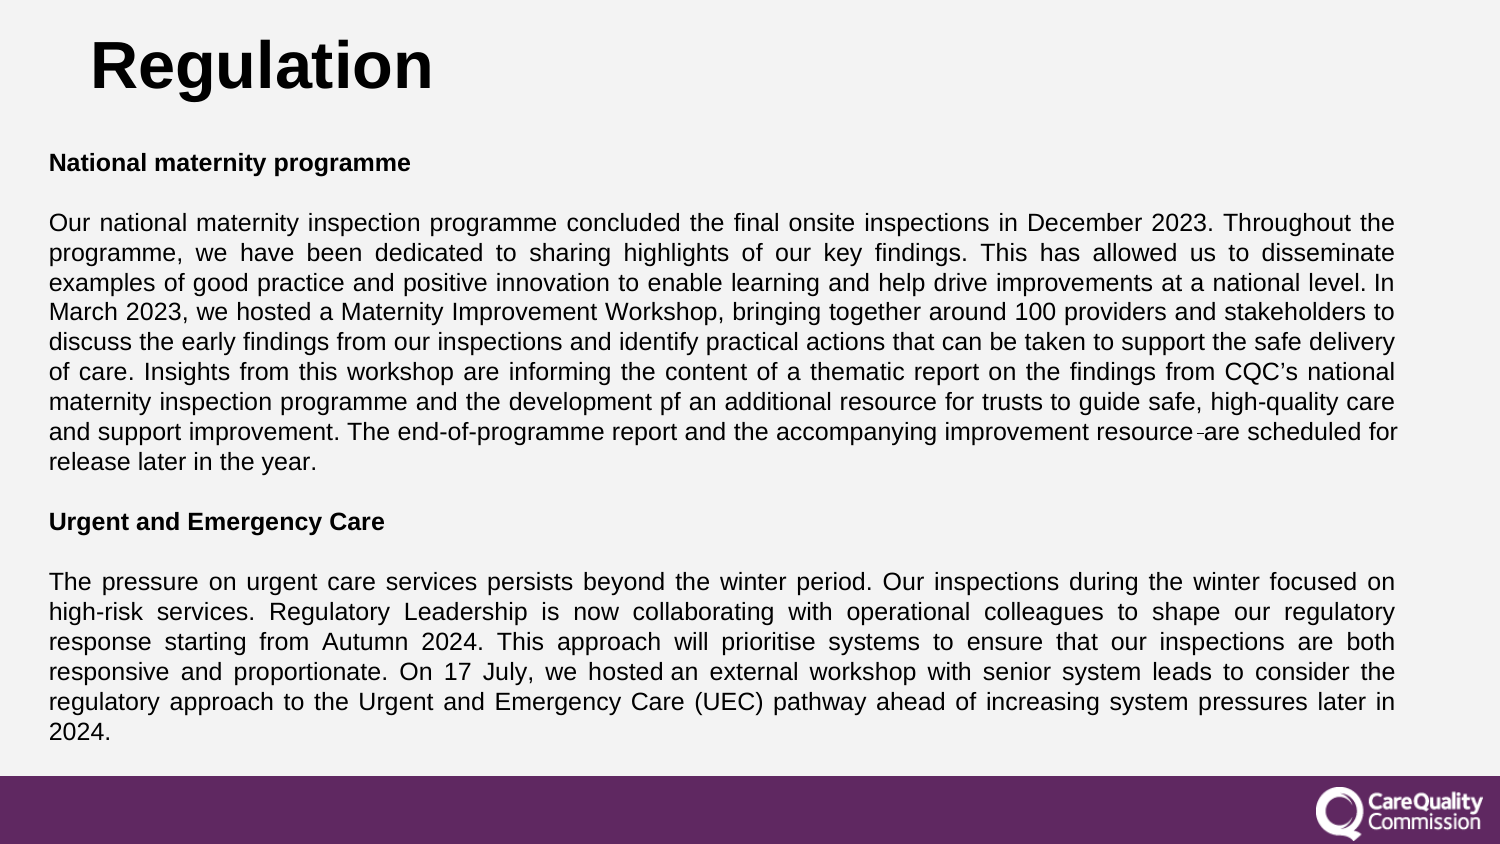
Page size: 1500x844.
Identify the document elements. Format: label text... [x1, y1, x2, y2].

text_box National maternity programme Our national maternity inspection programme concluded the final onsite inspections in December 2023. Throughout the programme, we have been dedicated to sharing highlights of our key findings. This has allowed us to disseminate examples of good practice and positive innovation to enable learning and help drive improvements at a national level. In March 2023, we hosted a Maternity Improvement Workshop, bringing together around 100 providers and stakeholders to discuss the early findings from our inspections and identify practical actions that can be taken to support the safe delivery of care. Insights from this workshop are informing the content of a thematic report on the findings from CQC’s national maternity inspection programme and the development pf an additional resource for trusts to guide safe, high-quality care and support improvement. The end-of-programme report and the accompanying improvement resource are scheduled for release later in the year. Urgent and Emergency Care The pressure on urgent care services persists beyond the winter period. Our inspections during the winter focused on high-risk services. Regulatory Leadership is now collaborating with operational colleagues to shape our regulatory response starting from Autumn 2024. This approach will prioritise systems to ensure that our inspections are both responsive and proportionate. On 17 July, we hosted an external workshop with senior system leads to consider the regulatory approach to the Urgent and Emergency Care (UEC) pathway ahead of increasing system pressures later in 2024. [33, 93, 1414, 811]
title Regulation [75, 14, 1426, 178]
